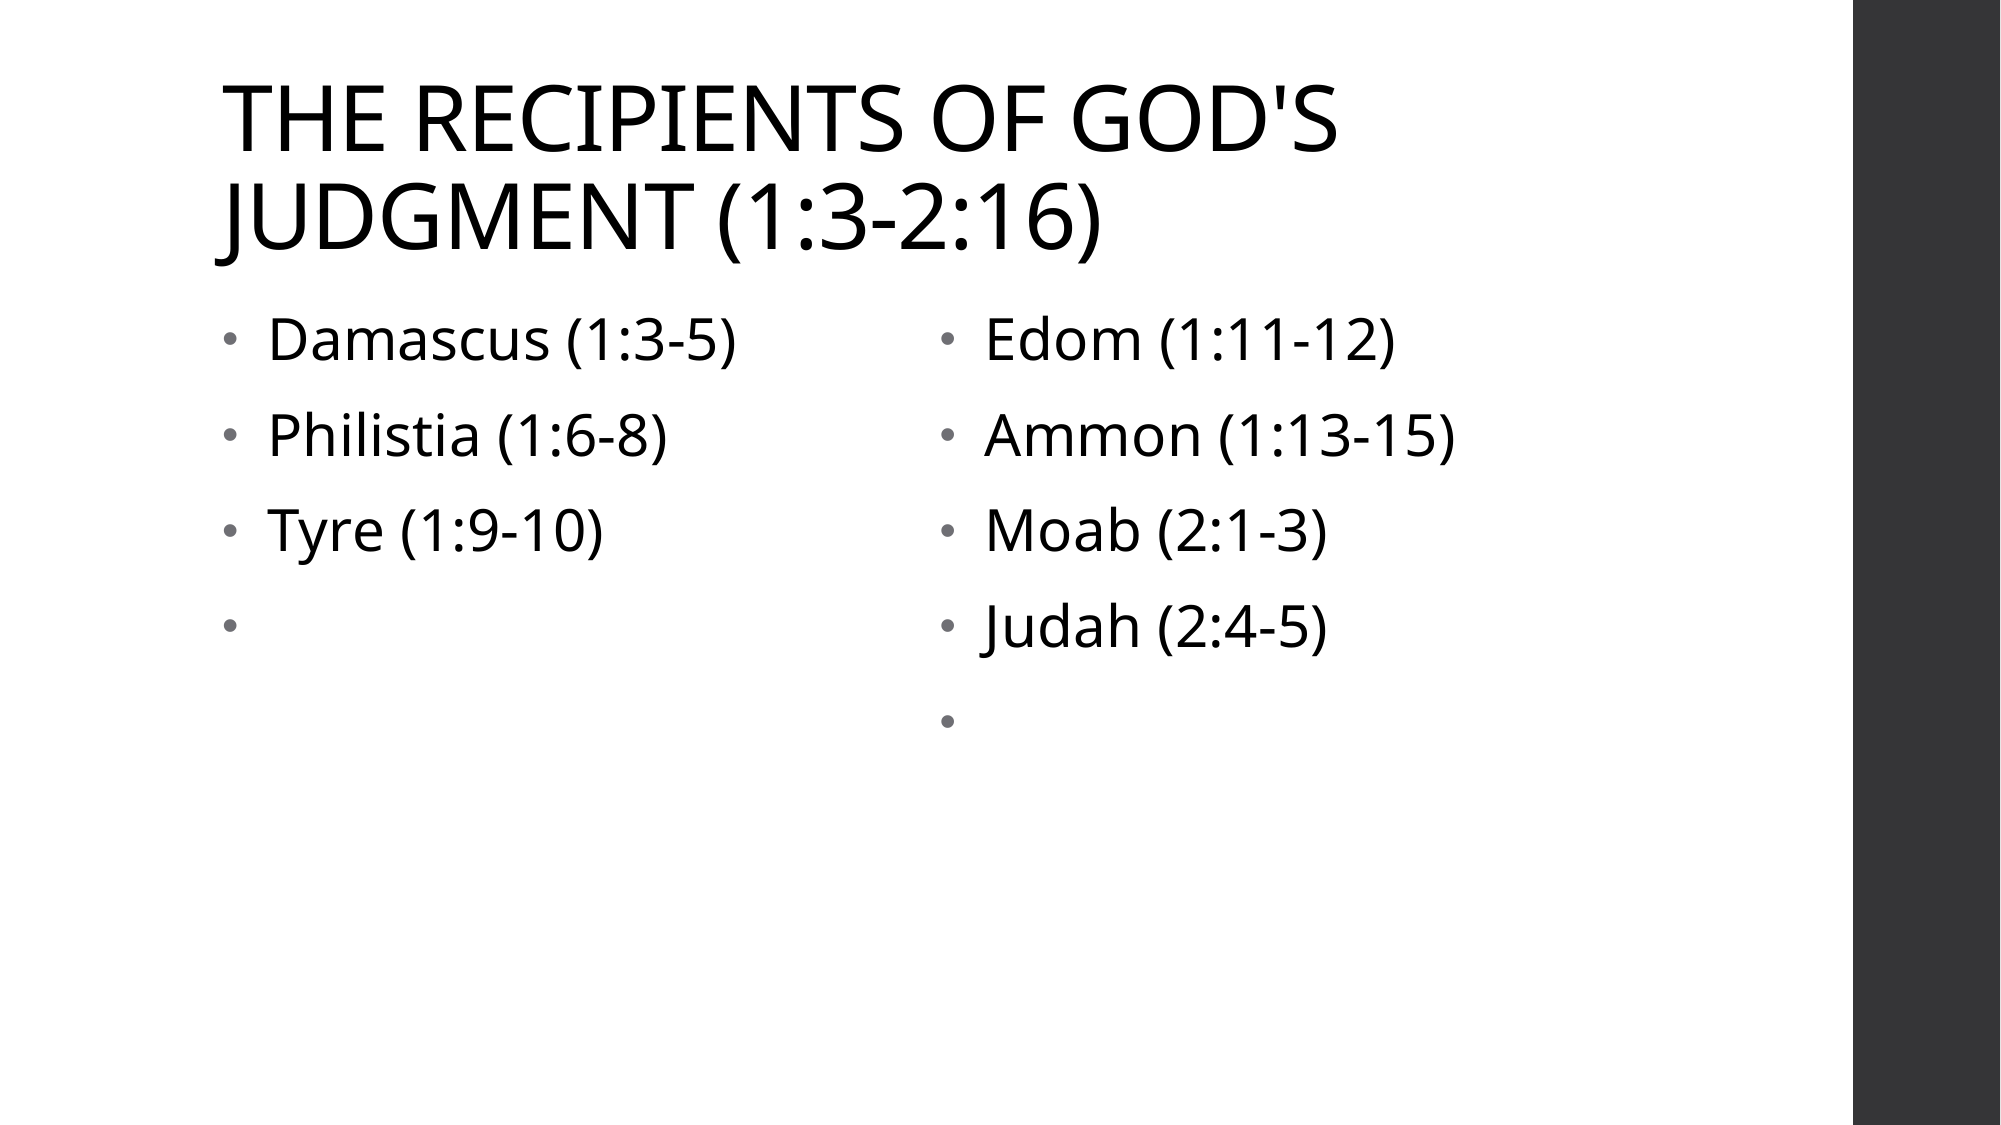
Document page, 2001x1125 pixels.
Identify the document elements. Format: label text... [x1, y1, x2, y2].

list Edom (1:11-12) Ammon (1:13-15) Moab (2:1-3) Judah (2:4-5) [924, 299, 1617, 1014]
title THE RECIPIENTS OF GOD'S JUDGMENT (1:3-2:16) [206, 60, 1797, 278]
list Damascus (1:3-5) Philistia (1:6-8) Tyre (1:9-10) [207, 299, 900, 1014]
